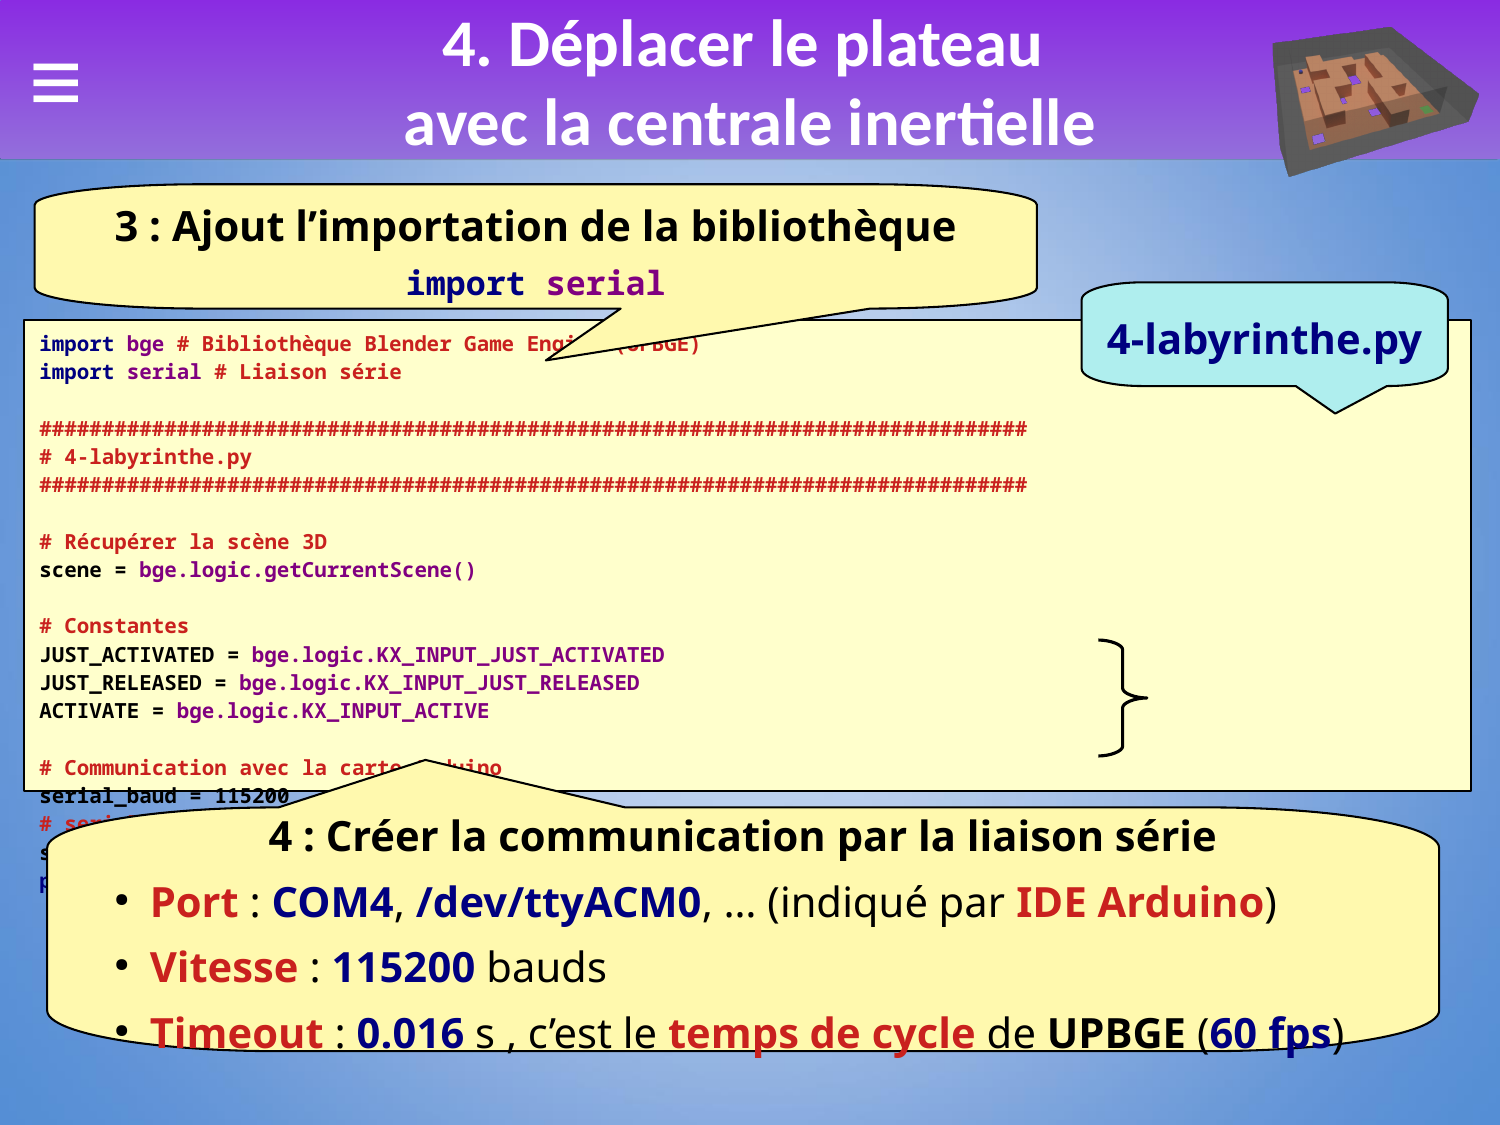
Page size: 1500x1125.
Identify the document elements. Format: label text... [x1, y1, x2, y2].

text_box 4. Déplacer le plateau avec la centrale inertielle [0, 0, 1500, 159]
picture [0, 27, 1500, 1125]
text_box 4 : Créer la communication par la liaison série Port : COM4, /dev/ttyACM0, … (indiqué par IDE Arduino) Vitesse : 115200 bauds Timeout : 0.016 s , c’est le temps de cycle de UPBGE (60 fps) [47, 759, 1440, 1052]
text_box import bge # Bibliothèque Blender Game Engine (UPBGE) import serial # Liaison série ############################################################################### # 4-labyrinthe.py ############################################################################### # Récupérer la scène 3D scene = bge.logic.getCurrentScene() # Constantes JUST_ACTIVATED = bge.logic.KX_INPUT_JUST_ACTIVATED JUST_RELEASED = bge.logic.KX_INPUT_JUST_RELEASED ACTIVATE = bge.logic.KX_INPUT_ACTIVE # Communication avec la carte Arduino serial_baud = 115200 # serial_comm = serial.Serial('COM4',serial_baud, timeout=0.016) # Windows serial_comm = serial.Serial('/dev/ttyACM1',serial_baud, timeout=0.016) # GNU/Linux print (serial_comm) [23, 320, 1471, 792]
text_box ≡ [14, 23, 101, 141]
text_box 4-labyrinthe.py [1081, 282, 1448, 414]
text_box 3 : Ajout l’importation de la bibliothèque import serial [34, 184, 1037, 361]
